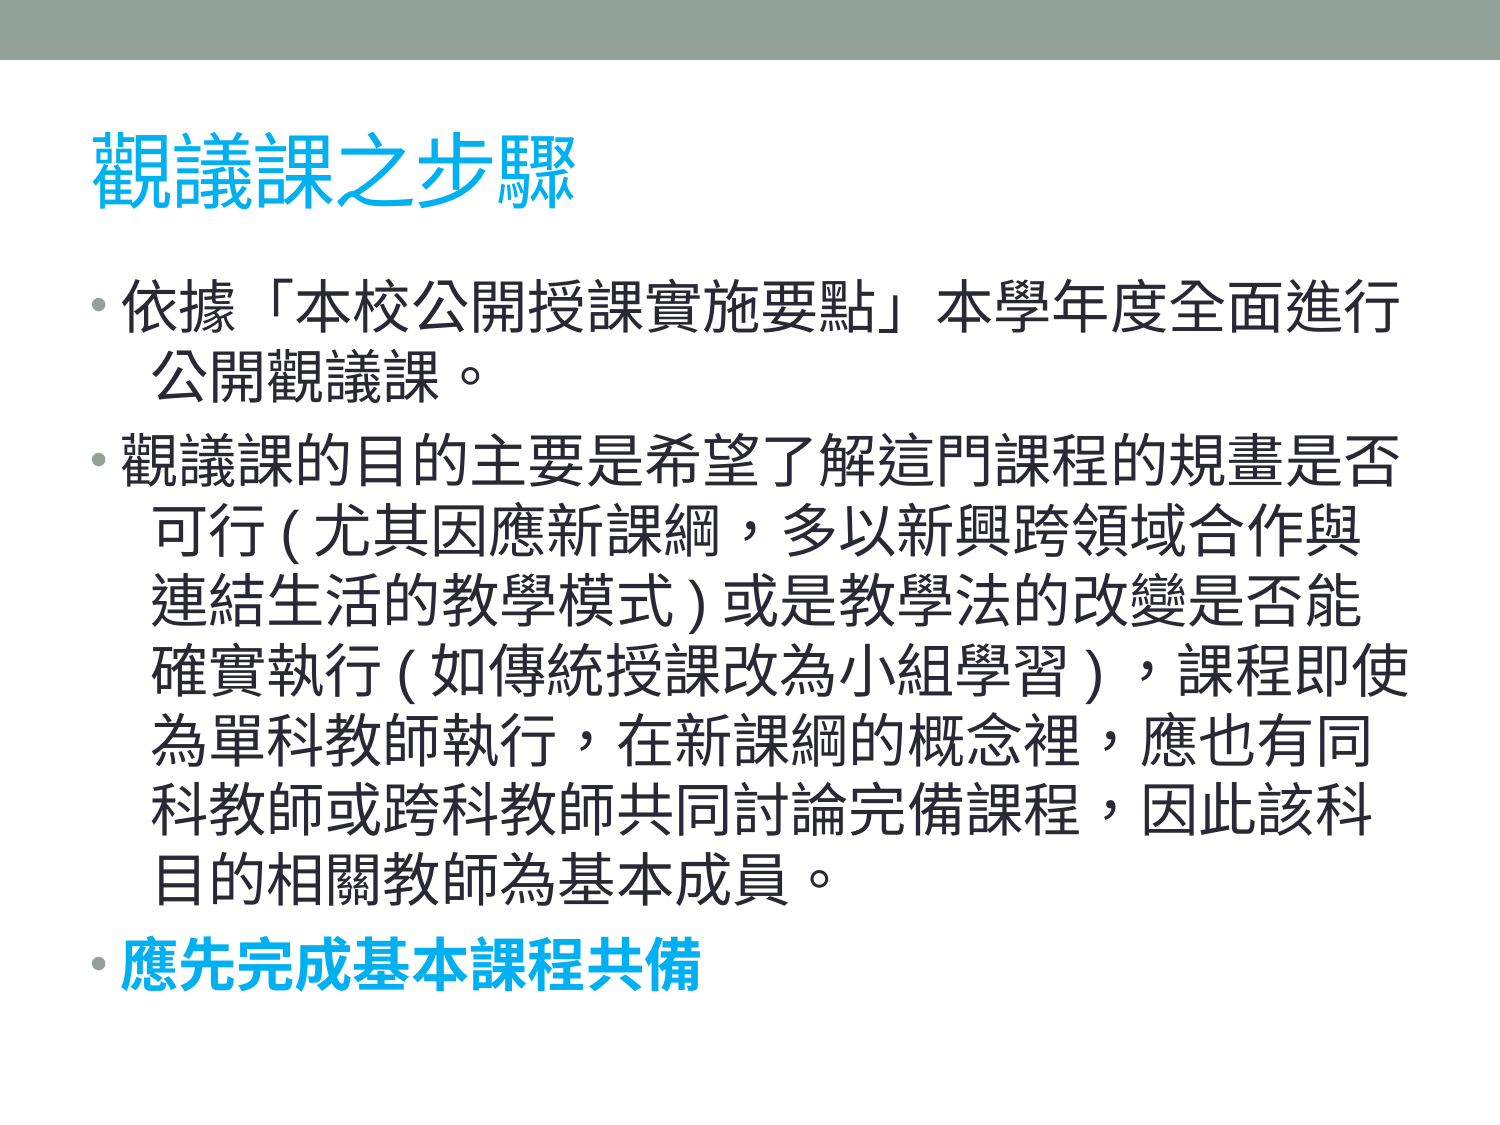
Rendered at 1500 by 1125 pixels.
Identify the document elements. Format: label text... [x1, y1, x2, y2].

title 觀議課之步驟 [75, 87, 1426, 251]
list 依據「本校公開授課實施要點」本學年度全面進行公開觀議課。 觀議課的目的主要是希望了解這門課程的規畫是否可行(尤其因應新課綱，多以新興跨領域合作與連結生活的教學模式)或是教學法的改變是否能確實執行(如傳統授課改為小組學習)，課程即使為單科教師執行，在新課綱的概念裡，應也有同科教師或跨科教師共同討論完備課程，因此該科目的相關教師為基本成員。 應先完成基本課程共備 [75, 262, 1426, 1063]
